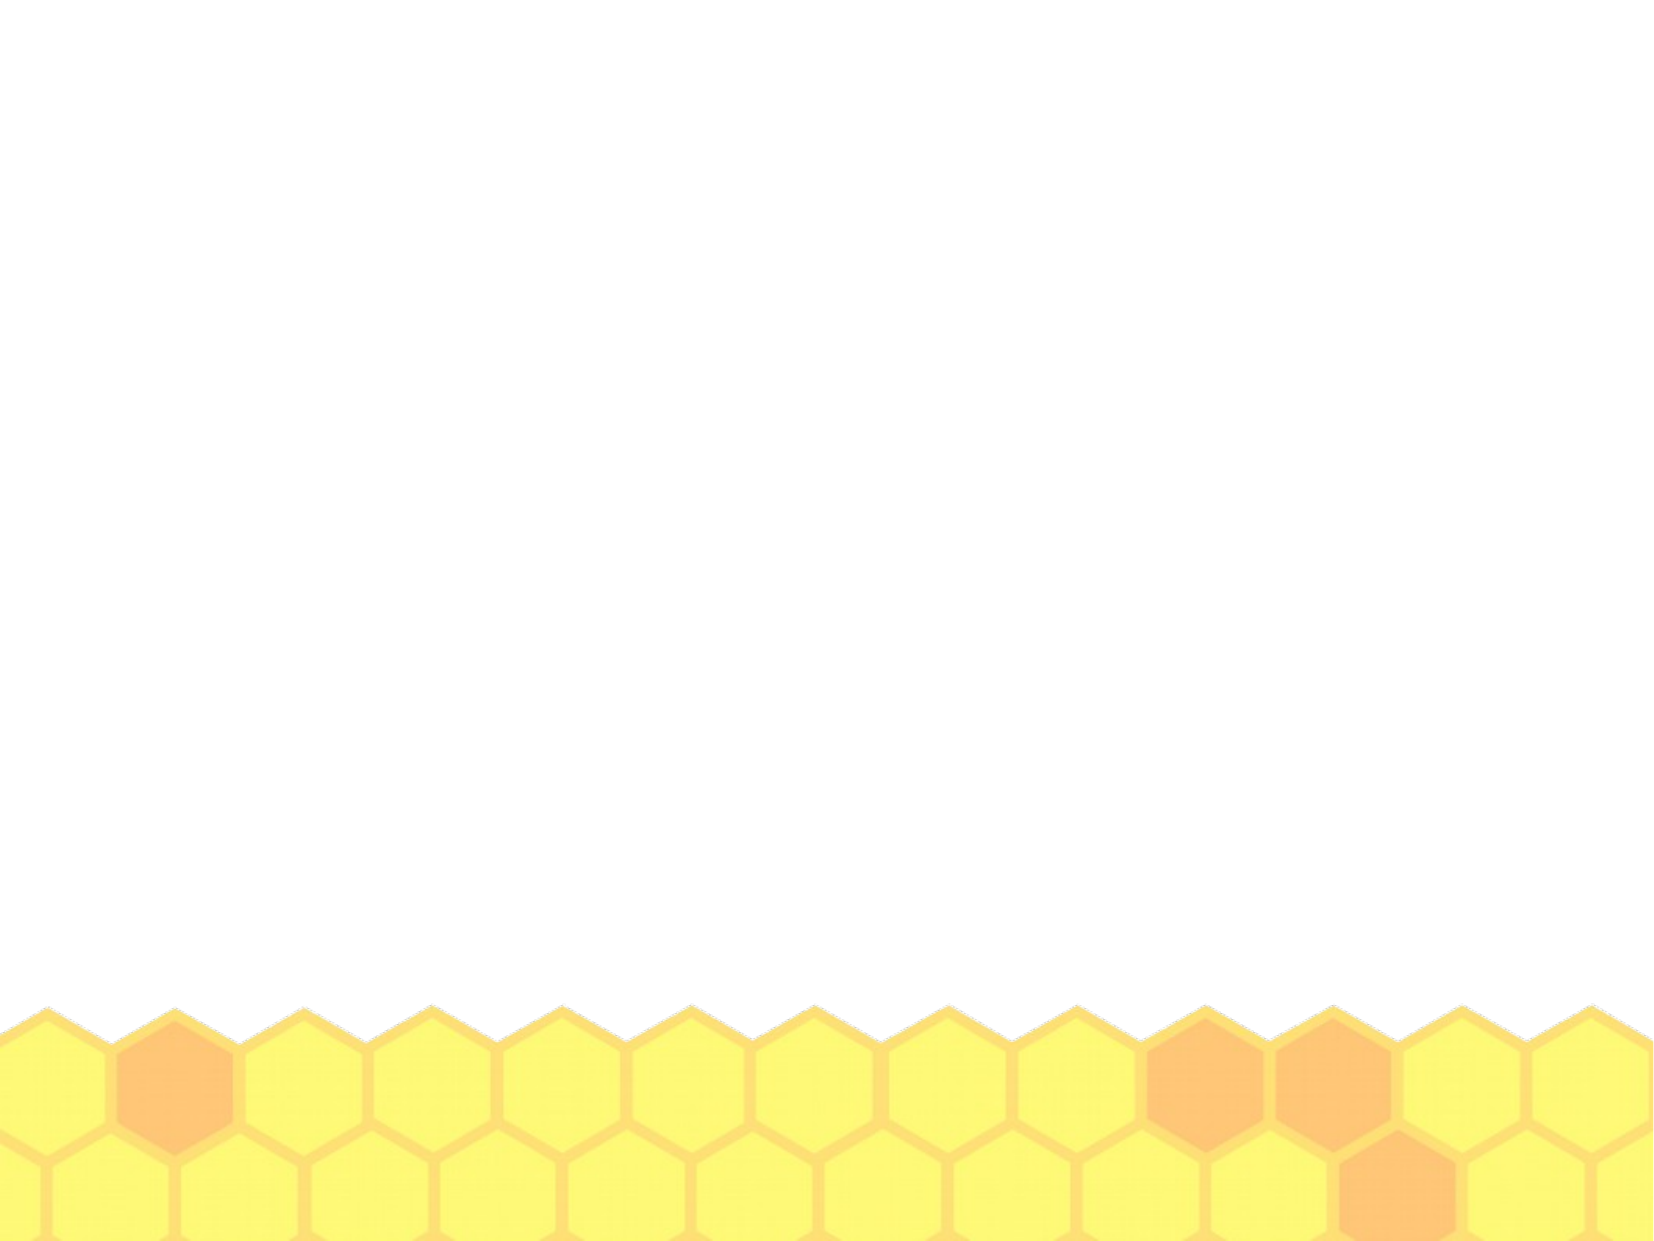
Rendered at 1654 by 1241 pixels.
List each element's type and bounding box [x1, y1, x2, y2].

picture [0, 1001, 1654, 1241]
